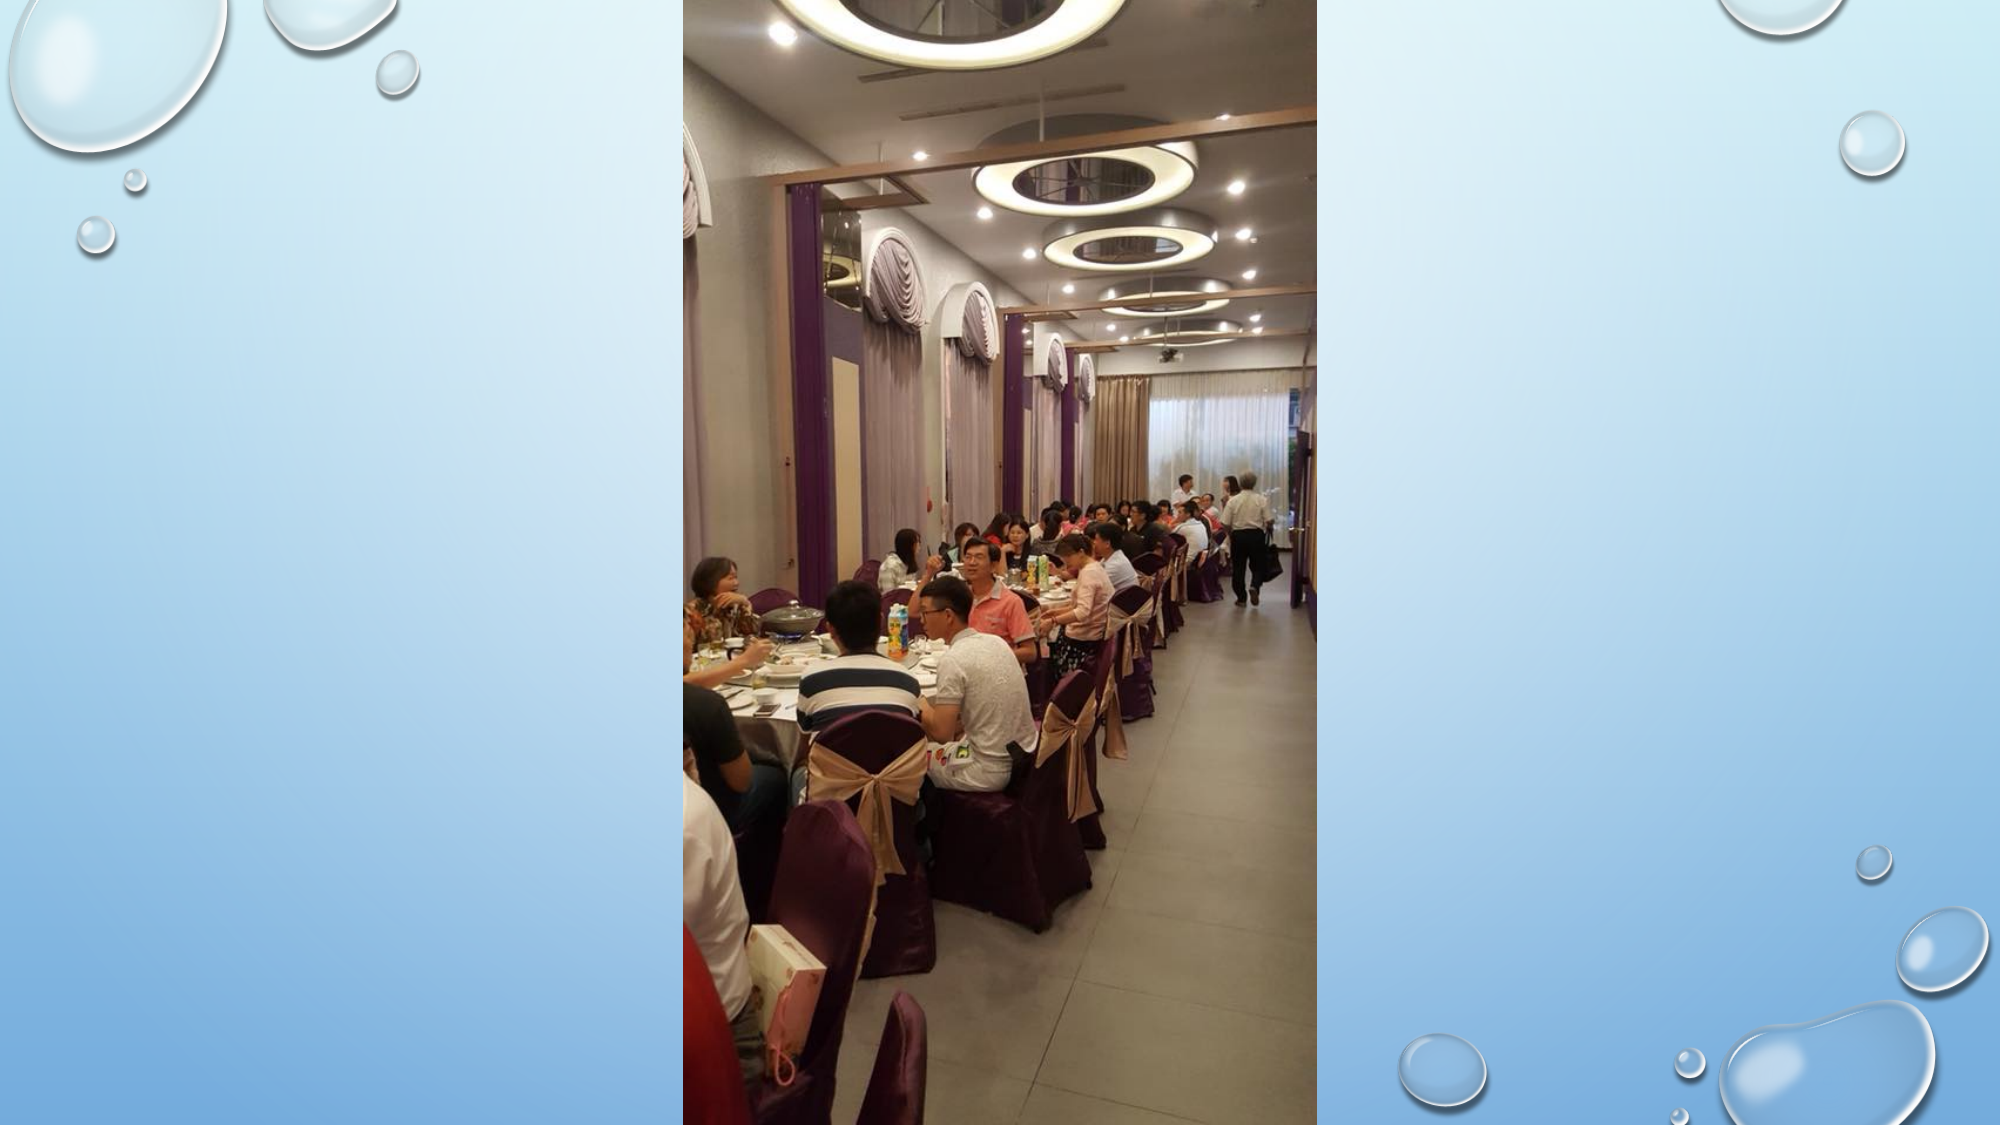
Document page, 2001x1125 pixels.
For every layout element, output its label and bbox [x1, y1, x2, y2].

picture [683, 0, 1317, 1125]
